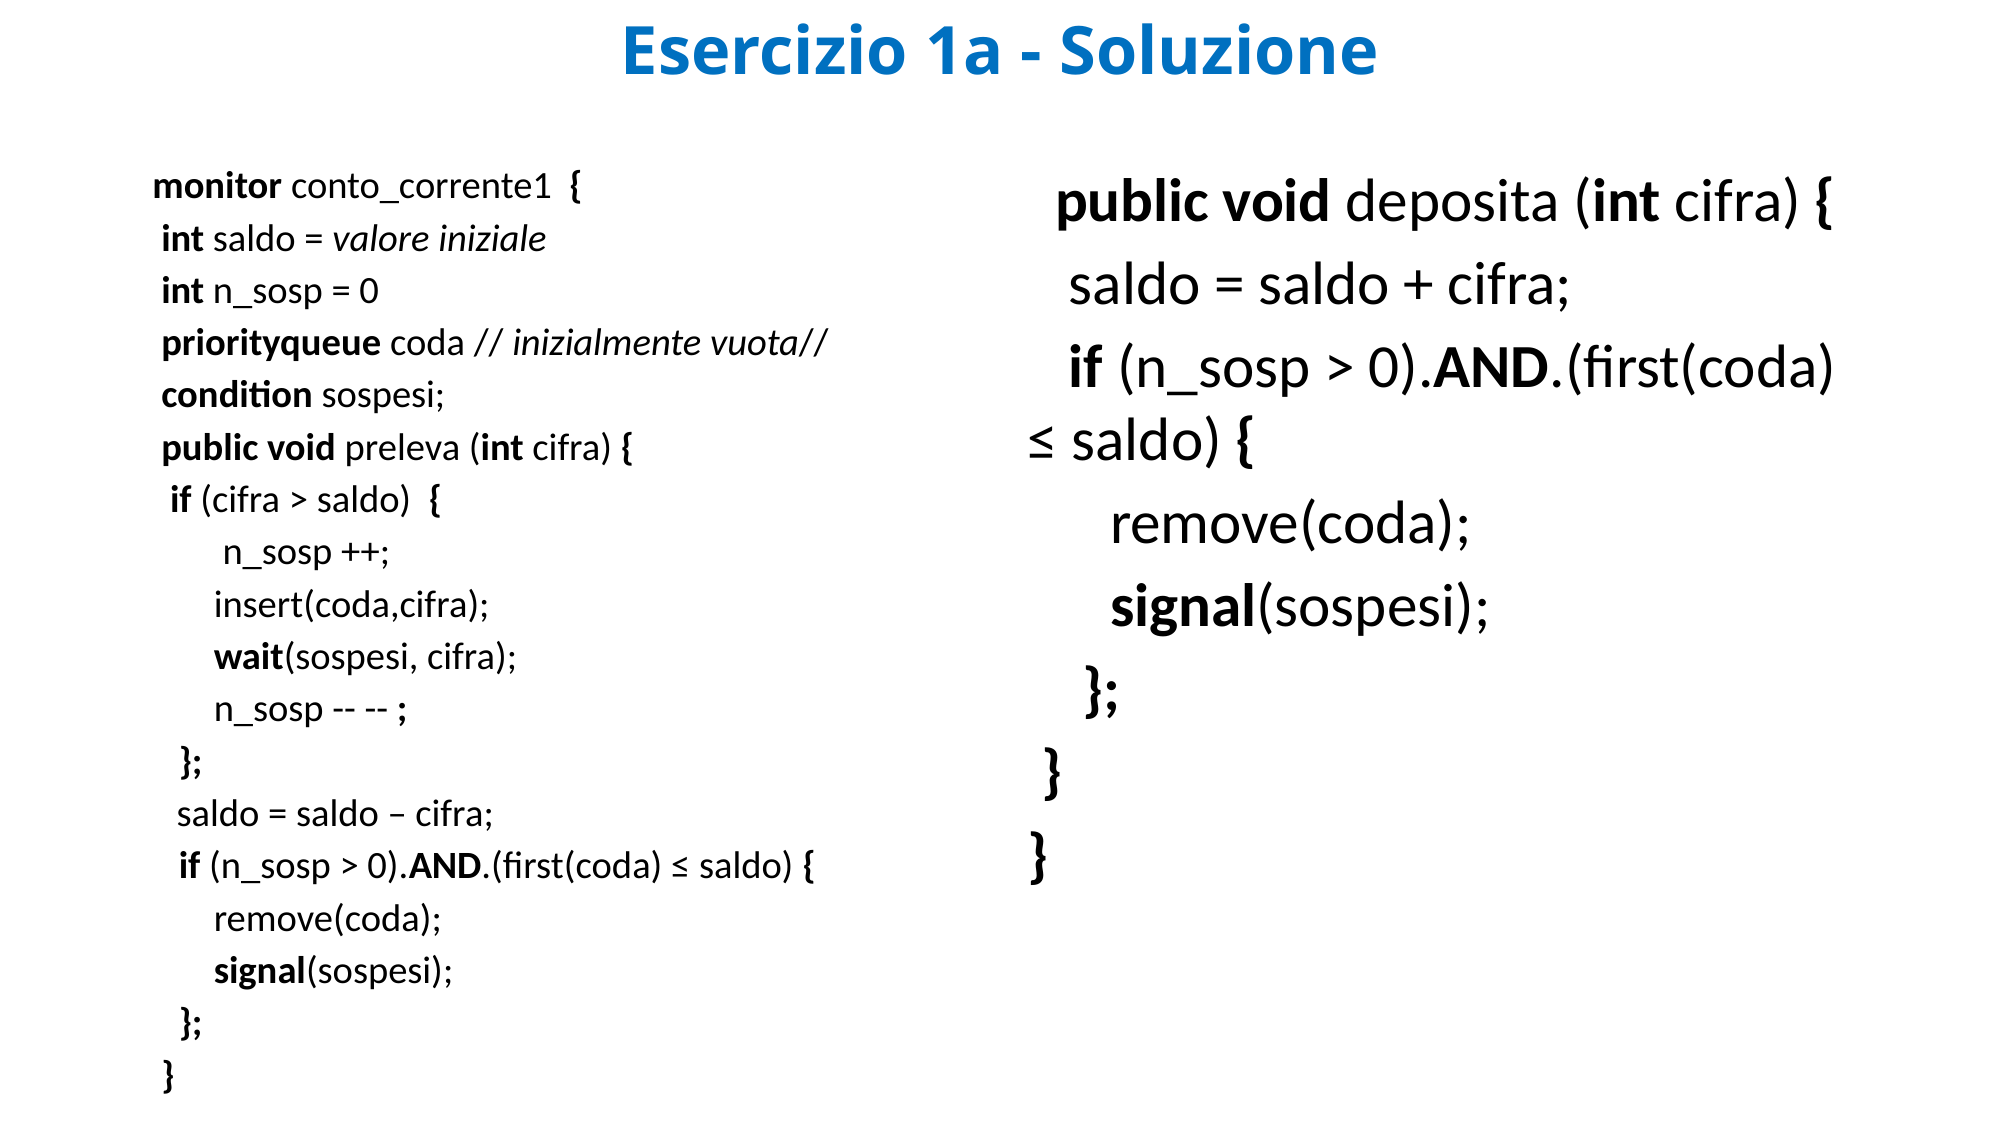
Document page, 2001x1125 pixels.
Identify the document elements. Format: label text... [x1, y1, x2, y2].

list public void deposita (int cifra) { saldo = saldo + cifra; if (n_sosp > 0).AND.(first(coda) ≤ saldo) { remove(coda); signal(sospesi); }; } } [1012, 152, 1863, 974]
title Esercizio 1a - Soluzione [137, 0, 1863, 96]
list monitor conto_corrente1 { int saldo = valore iniziale int n_sosp = 0 priorityqueue coda // inizialmente vuota// condition sospesi; public void preleva (int cifra) { if (cifra > saldo) { n_sosp ++; insert(coda,cifra); wait(sospesi, cifra); n_sosp -- -- ; }; saldo = saldo – cifra; if (n_sosp > 0).AND.(first(coda) ≤ saldo) { remove(coda); signal(sospesi); }; } [137, 152, 988, 1123]
